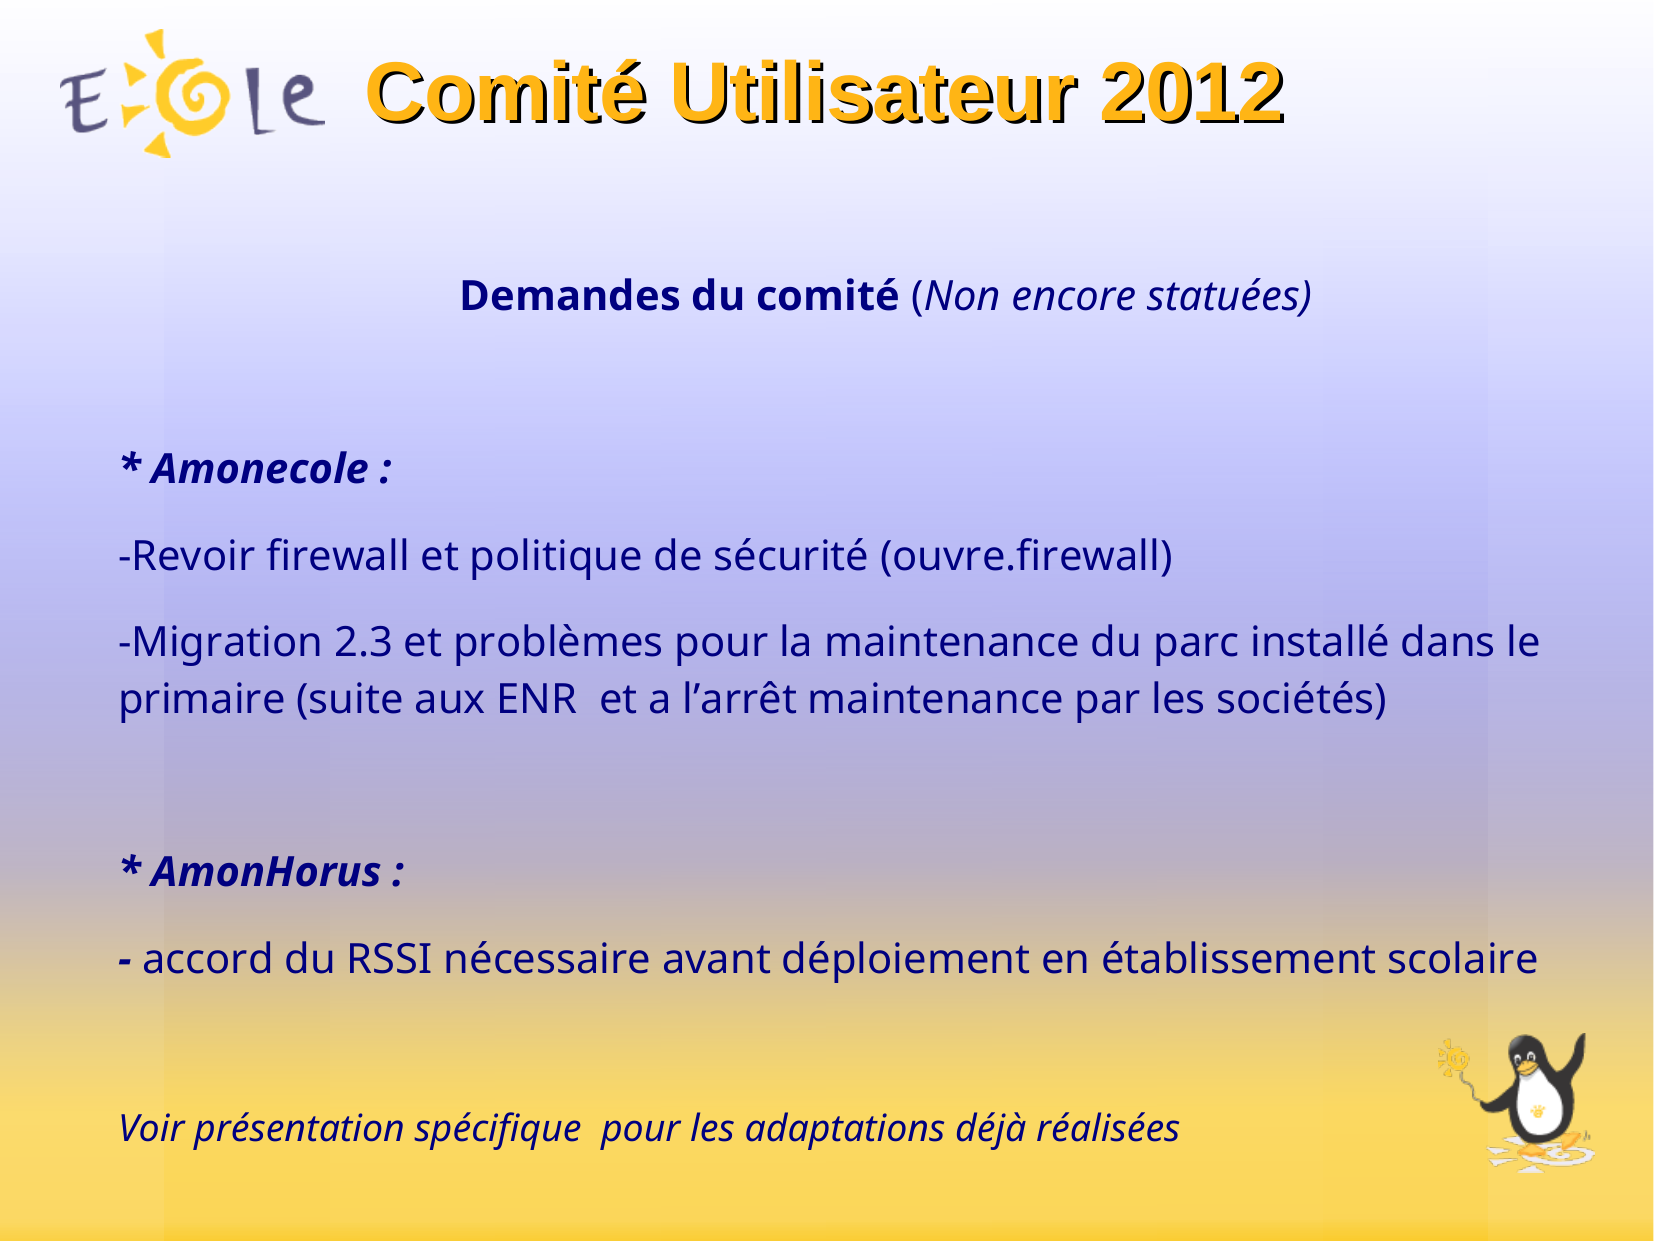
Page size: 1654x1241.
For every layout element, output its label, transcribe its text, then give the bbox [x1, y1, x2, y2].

title Comité Utilisateur 2012 [80, 27, 1569, 156]
list Demandes du comité (Non encore statuées) * Amonecole : -Revoir firewall et politique de sécurité (ouvre.firewall) -Migration 2.3 et problèmes pour la maintenance du parc installé dans le primaire (suite aux ENR et a l’arrêt maintenance par les sociétés) * AmonHorus : - accord du RSSI nécessaire avant déploiement en établissement scolaire Voir présentation spécifique pour les adaptations déjà réalisées [118, 265, 1654, 1109]
picture [0, 0, 1654, 1241]
